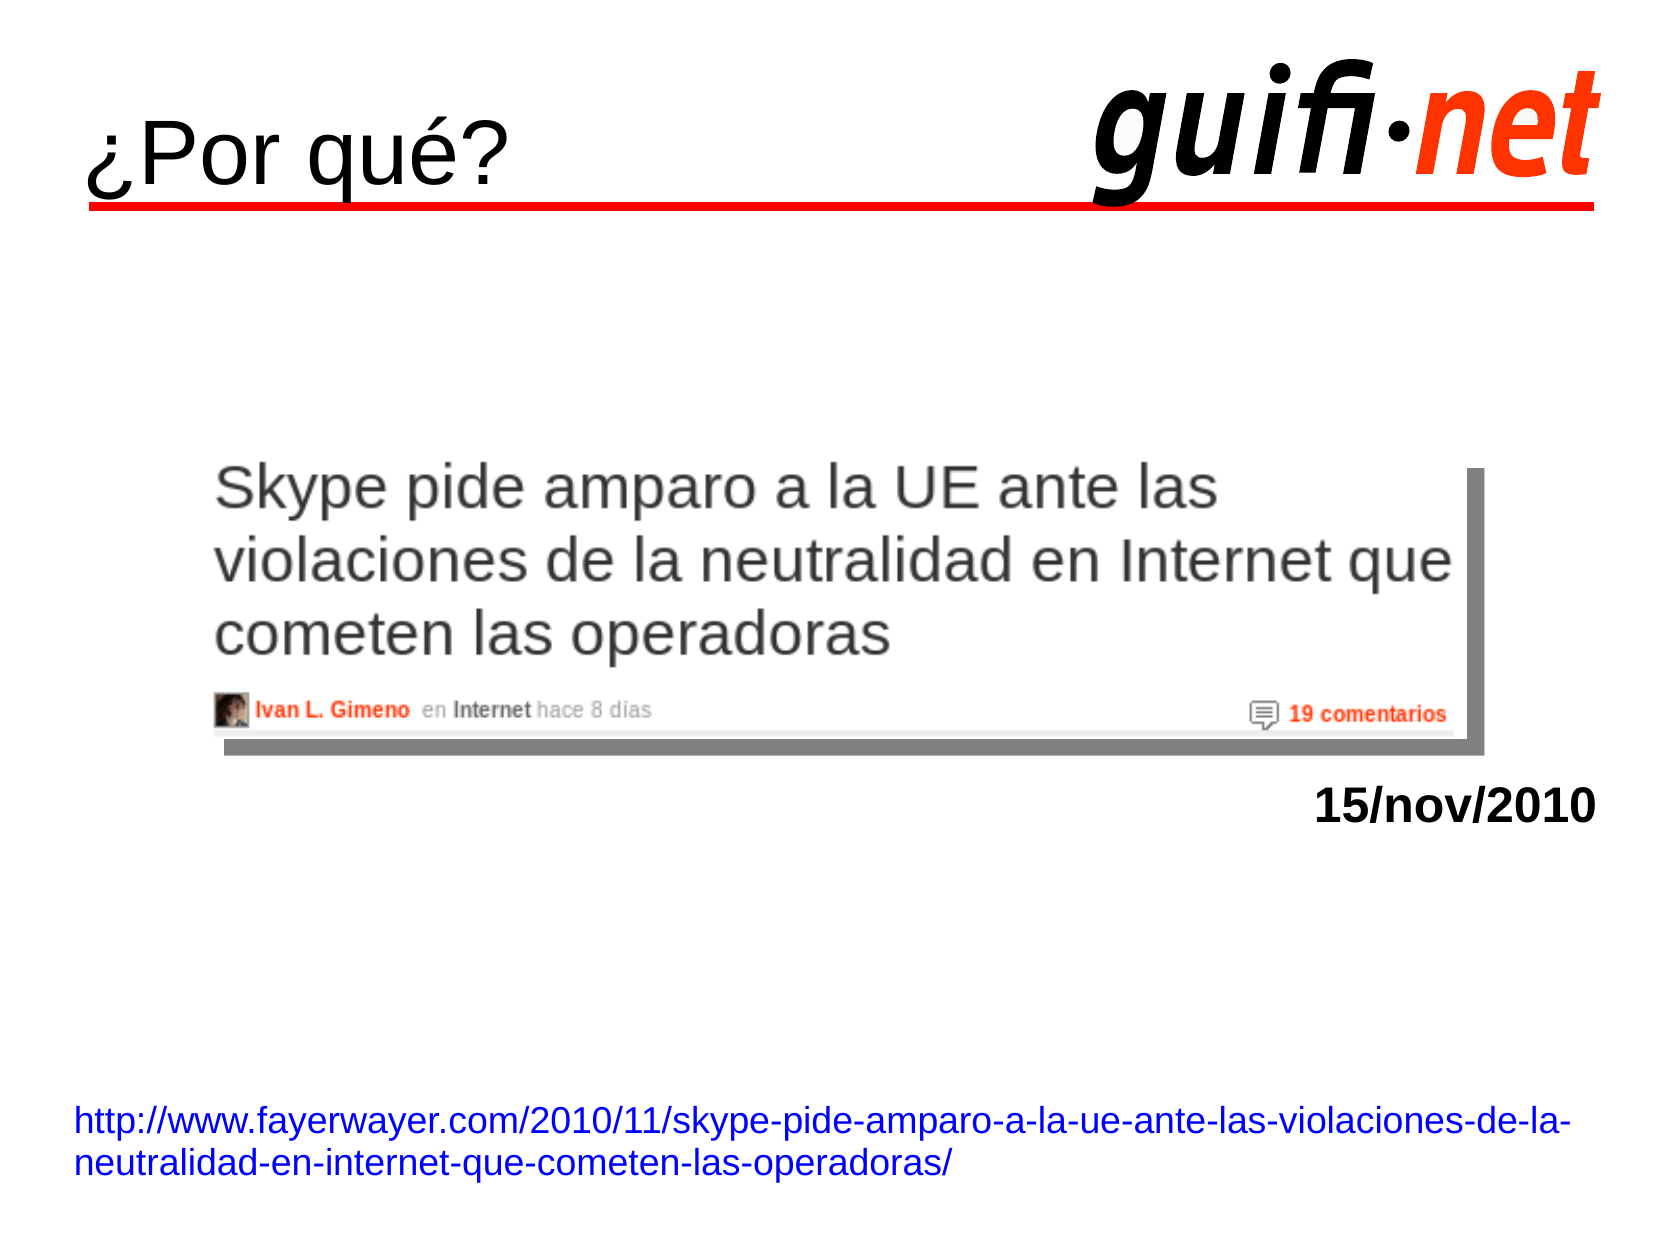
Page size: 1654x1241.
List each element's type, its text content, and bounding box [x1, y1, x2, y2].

text_box 15/nov/2010 [1299, 769, 1654, 841]
title ¿Por qué? [82, 49, 1571, 257]
picture [206, 450, 1467, 739]
text_box http://www.fayerwayer.com/2010/11/skype-pide-amparo-a-la-ue-ante-las-violaciones-de-la-neutralidad-en-internet-que-cometen-las-operadoras/ [59, 1092, 1625, 1192]
